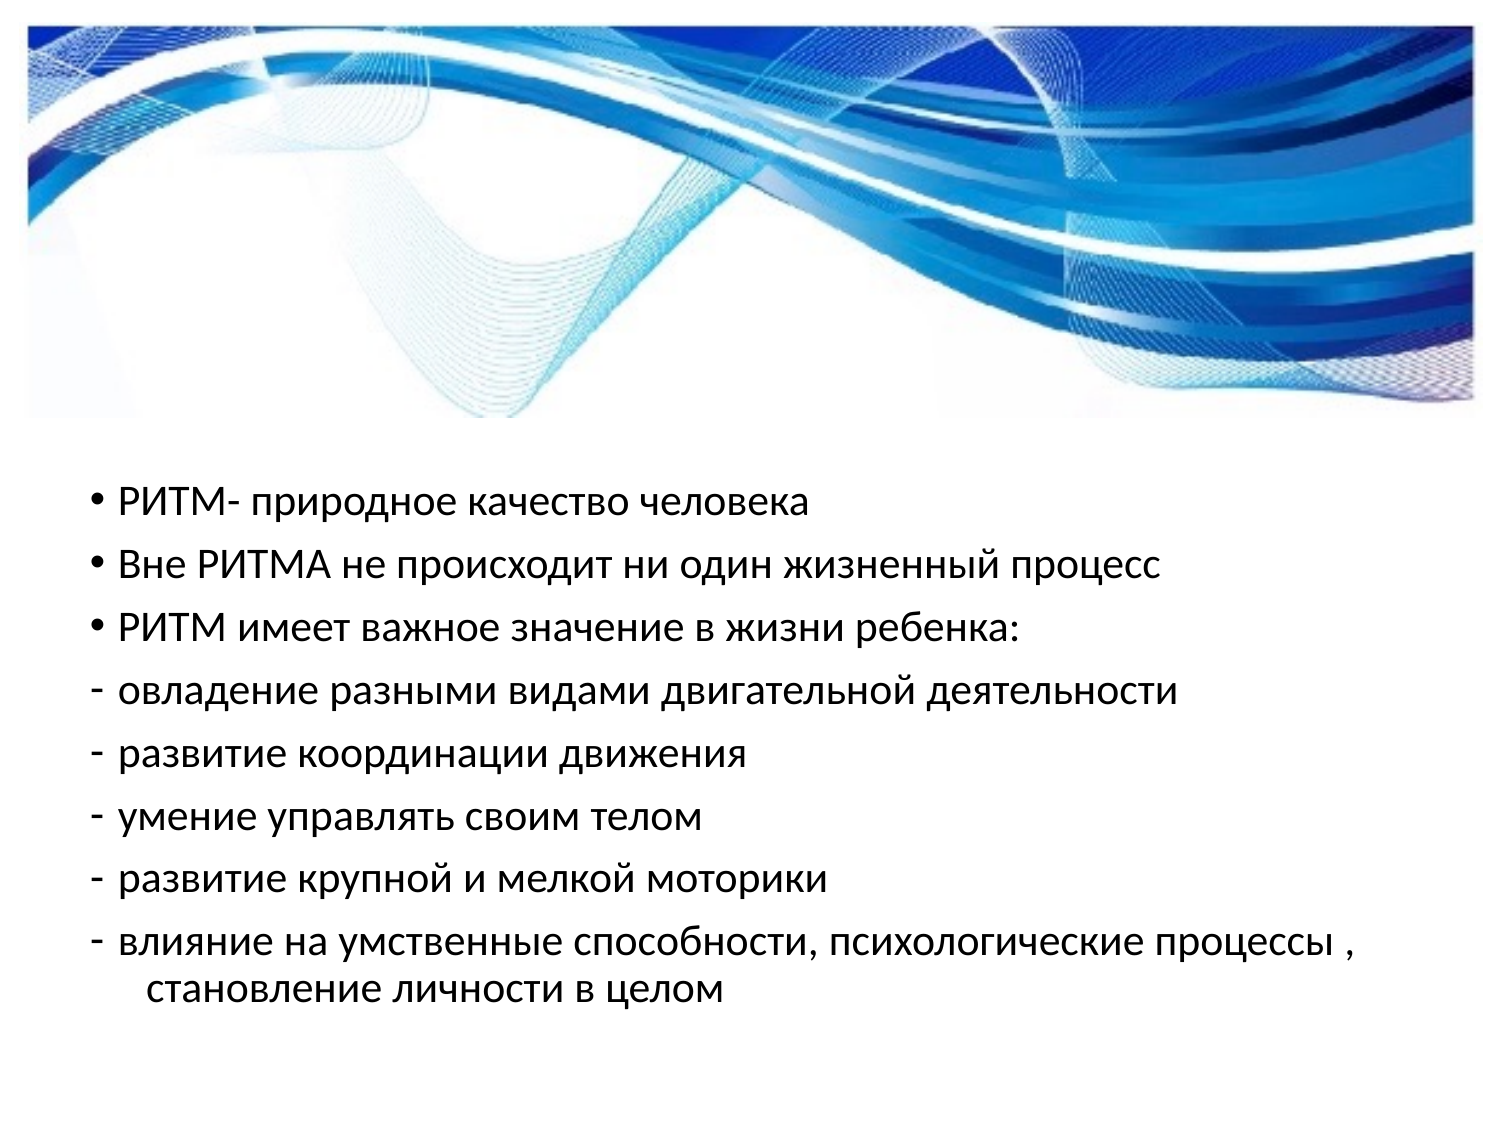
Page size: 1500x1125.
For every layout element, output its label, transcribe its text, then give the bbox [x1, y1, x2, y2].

picture [19, 22, 1483, 418]
list РИТМ- природное качество человека Вне РИТМА не происходит ни один жизненный процесс РИТМ имеет важное значение в жизни ребенка: овладение разными видами двигательной деятельности развитие координации движения умение управлять своим телом развитие крупной и мелкой моторики влияние на умственные способности, психологические процессы , становление личности в целом [75, 470, 1500, 1033]
